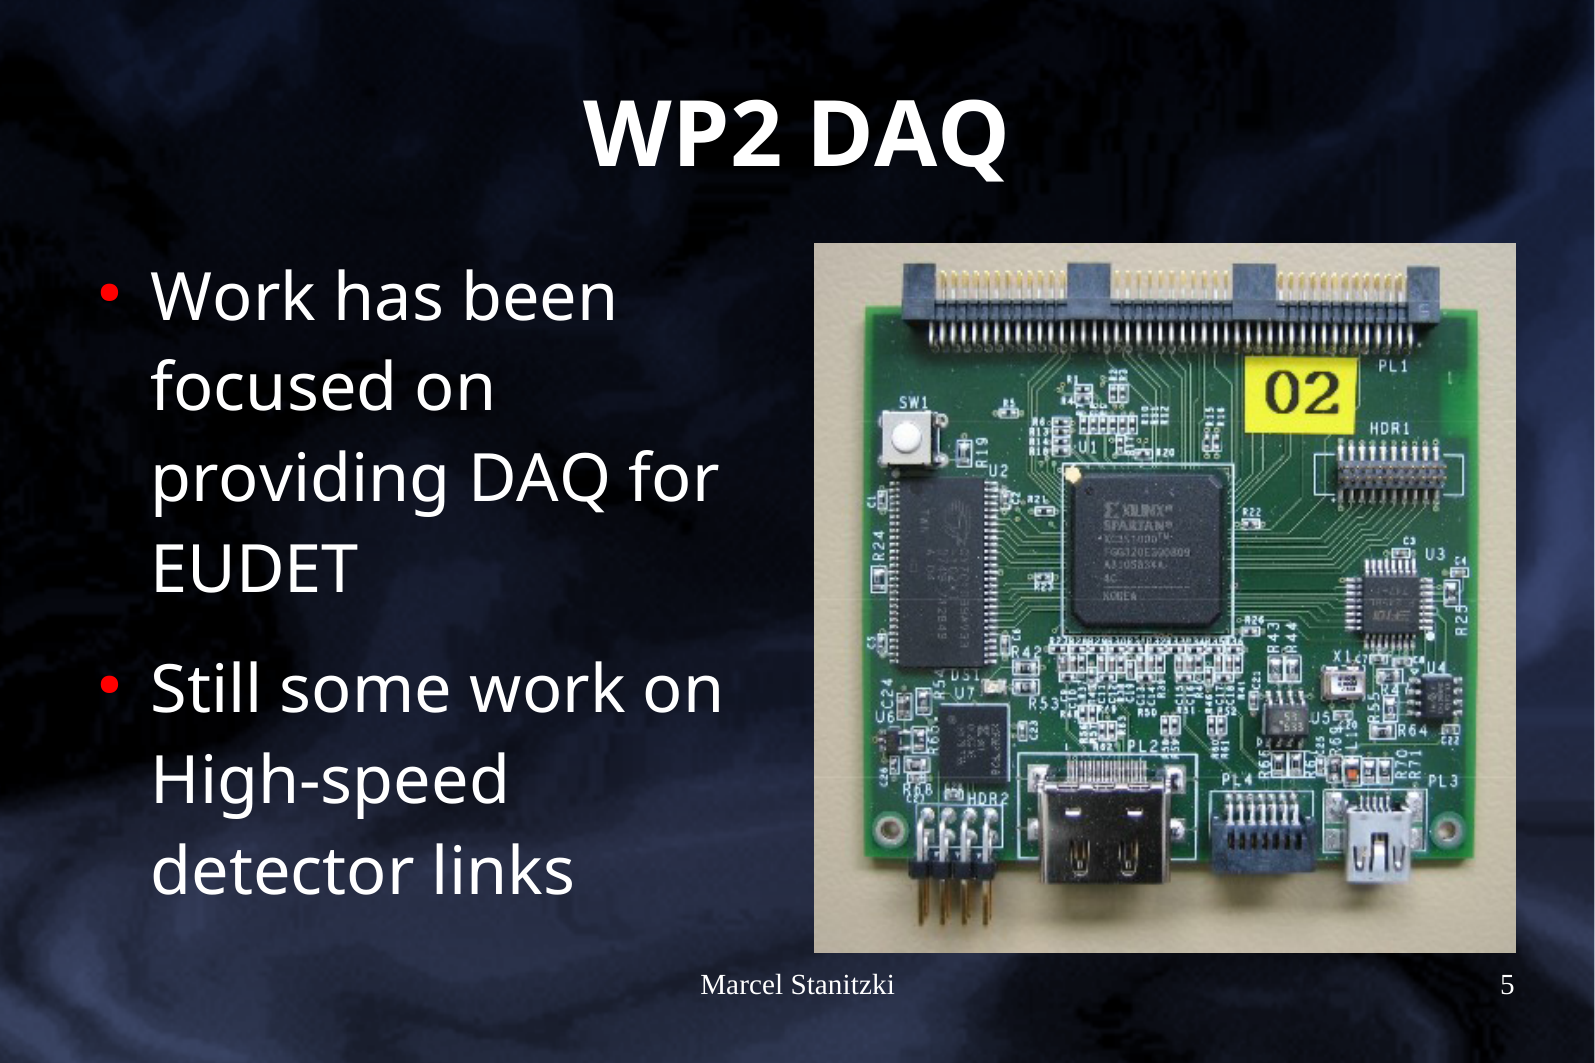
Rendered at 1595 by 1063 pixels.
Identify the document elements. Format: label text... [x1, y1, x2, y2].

list Work has been focused on providing DAQ for EUDET Still some work on High-speed detector links [79, 248, 780, 1019]
title WP2 DAQ [79, 42, 1515, 220]
picture [0, 0, 1595, 1063]
